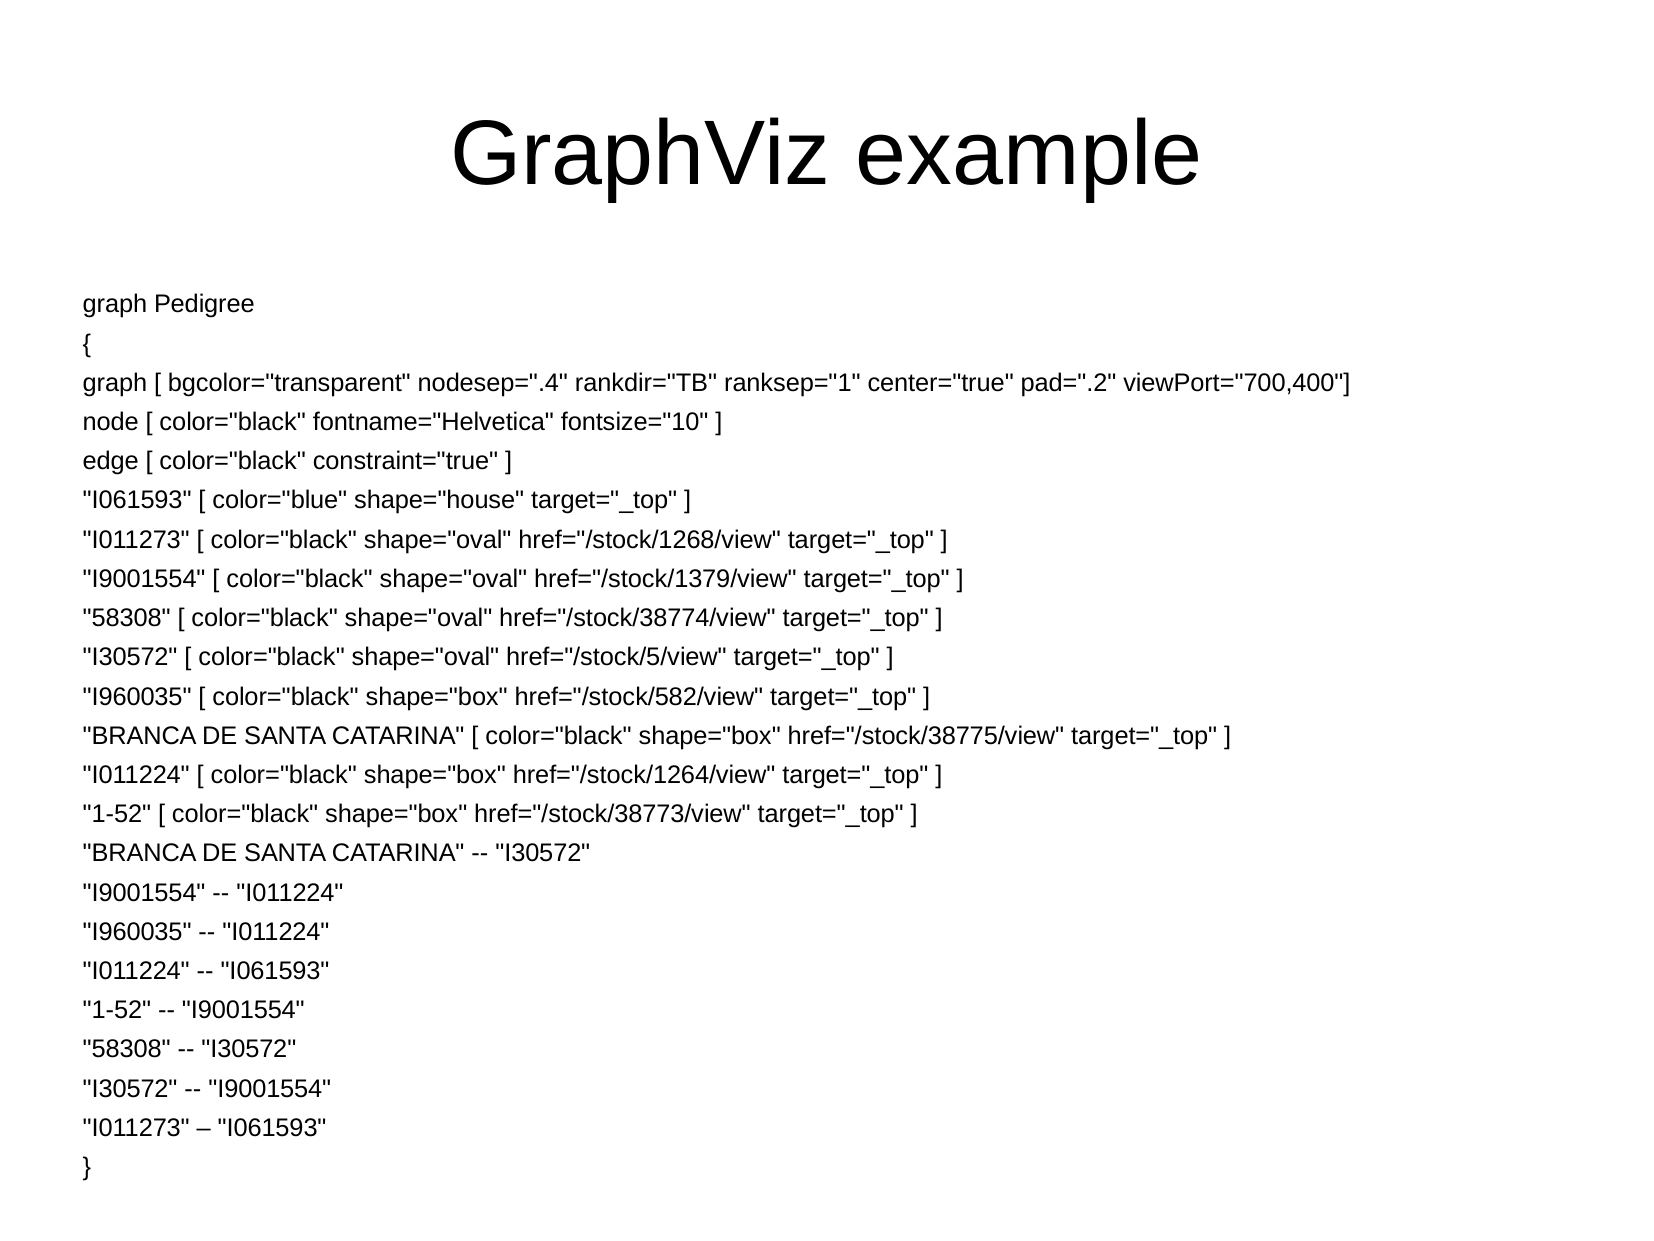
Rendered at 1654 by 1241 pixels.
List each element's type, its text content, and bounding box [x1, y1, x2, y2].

list graph Pedigree { graph [ bgcolor="transparent" nodesep=".4" rankdir="TB" ranksep="1" center="true" pad=".2" viewPort="700,400"] node [ color="black" fontname="Helvetica" fontsize="10" ] edge [ color="black" constraint="true" ] "I061593" [ color="blue" shape="house" target="_top" ] "I011273" [ color="black" shape="oval" href="/stock/1268/view" target="_top" ] "I9001554" [ color="black" shape="oval" href="/stock/1379/view" target="_top" ] "58308" [ color="black" shape="oval" href="/stock/38774/view" target="_top" ] "I30572" [ color="black" shape="oval" href="/stock/5/view" target="_top" ] "I960035" [ color="black" shape="box" href="/stock/582/view" target="_top" ] "BRANCA DE SANTA CATARINA" [ color="black" shape="box" href="/stock/38775/view" target="_top" ] "I011224" [ color="black" shape="box" href="/stock/1264/view" target="_top" ] "1-52" [ color="black" shape="box" href="/stock/38773/view" target="_top" ] "BRANCA DE SANTA CATARINA" -- "I30572" "I9001554" -- "I011224" "I960035" -- "I011224" "I011224" -- "I061593" "1-52" -- "I9001554" "58308" -- "I30572" "I30572" -- "I9001554" "I011273" – "I061593" } [82, 290, 1538, 1186]
title GraphViz example [82, 49, 1571, 257]
